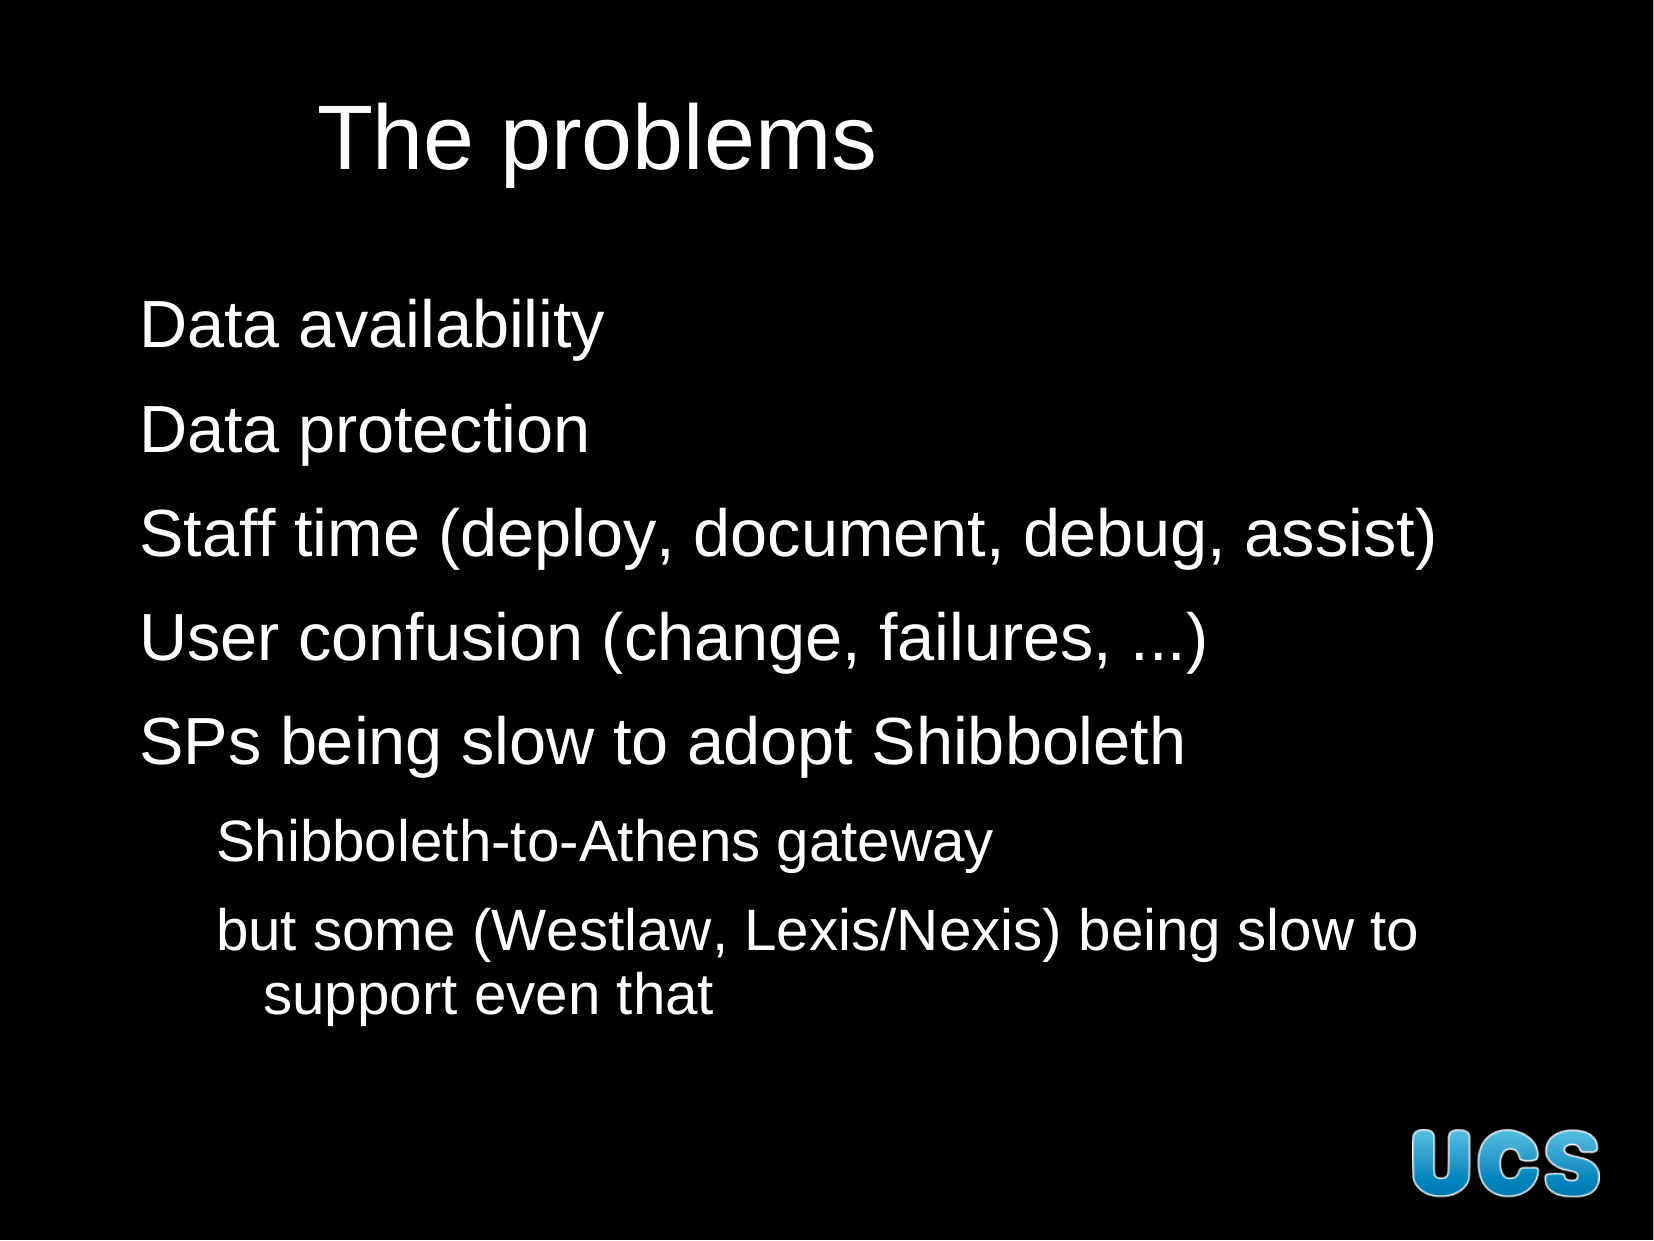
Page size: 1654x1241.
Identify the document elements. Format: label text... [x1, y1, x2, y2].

title The problems challenges [123, 34, 1536, 242]
picture [1412, 1129, 1600, 1199]
list Data availability Data protection Staff time (deploy, document, debug, assist) User confusion (change, failures, ...) SPs being slow to adopt Shibboleth Shibboleth-to-Athens gateway but some (Westlaw, Lexis/Nexis) being slow to support even that [121, 287, 1534, 1191]
